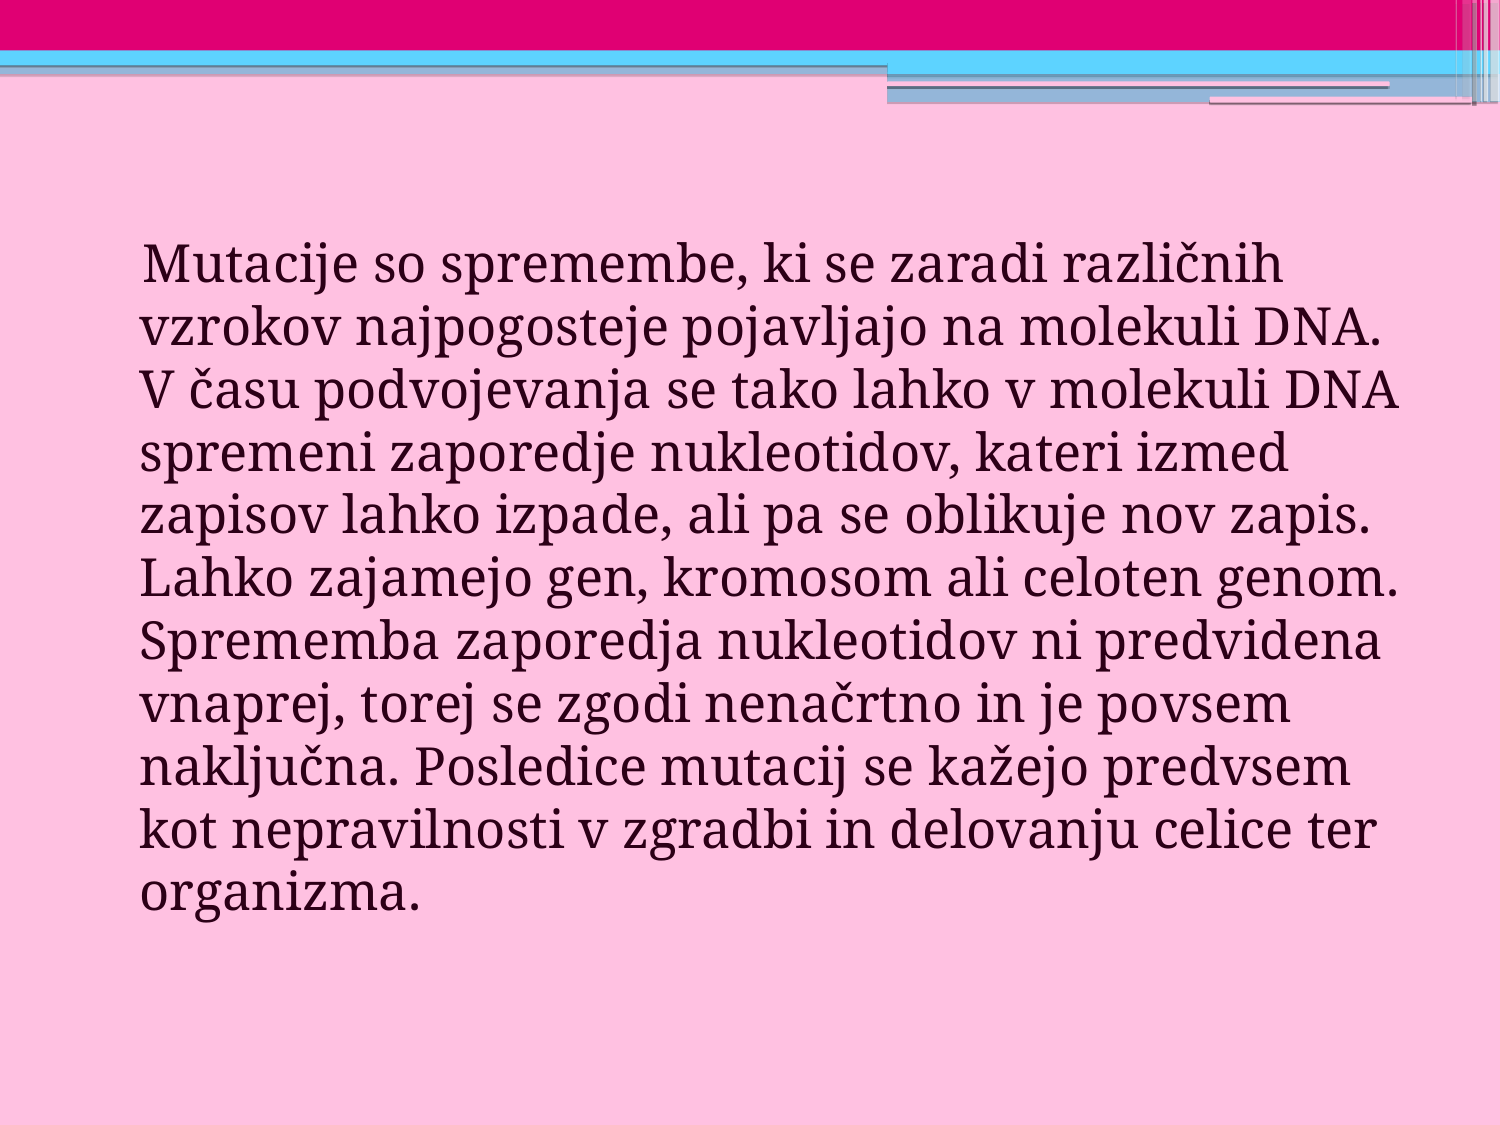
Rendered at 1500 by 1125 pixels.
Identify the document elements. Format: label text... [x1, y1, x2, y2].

list Mutacije so spremembe, ki se zaradi različnih vzrokov najpogosteje pojavljajo na molekuli DNA. V času podvojevanja se tako lahko v molekuli DNA spremeni zaporedje nukleotidov, kateri izmed zapisov lahko izpade, ali pa se oblikuje nov zapis. Lahko zajamejo gen, kromosom ali celoten genom. Sprememba zaporedja nukleotidov ni predvidena vnaprej, torej se zgodi nenačrtno in je povsem naključna. Posledice mutacij se kažejo predvsem kot nepravilnosti v zgradbi in delovanju celice ter organizma. [70, 222, 1421, 932]
